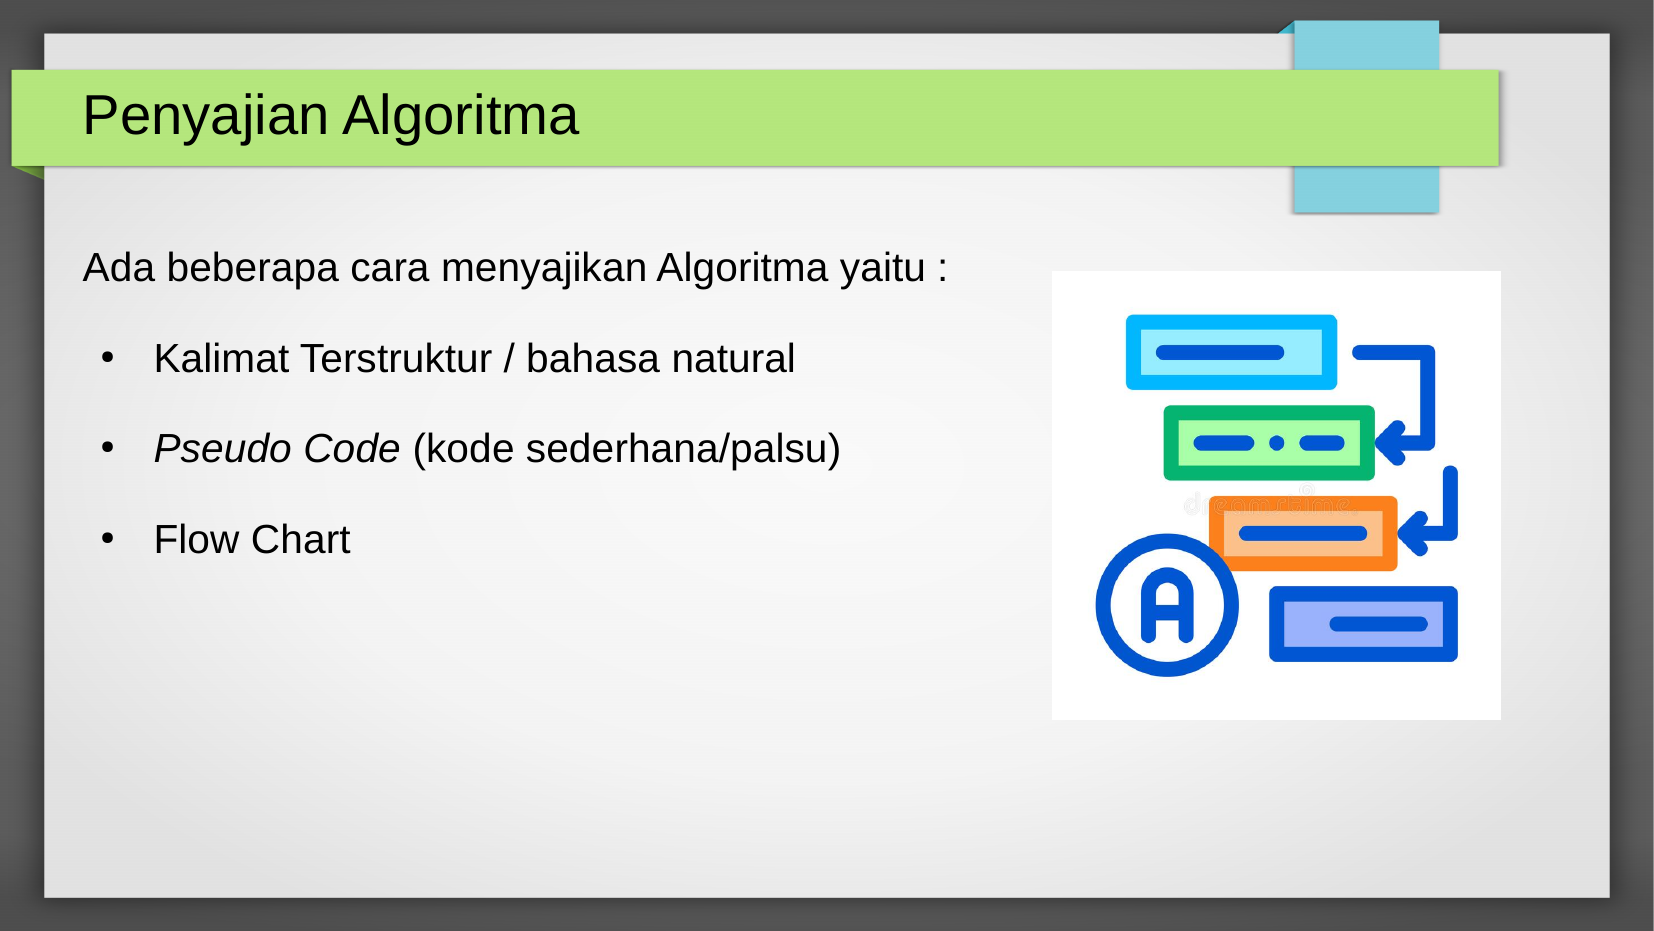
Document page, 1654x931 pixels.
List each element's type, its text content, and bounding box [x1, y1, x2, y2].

list Ada beberapa cara menyajikan Algoritma yaitu : Kalimat Terstruktur / bahasa natural Pseudo Code (kode sederhana/palsu) Flow Chart [82, 221, 1571, 761]
title Penyajian Algoritma [82, 70, 1264, 160]
picture [0, 0, 1654, 931]
